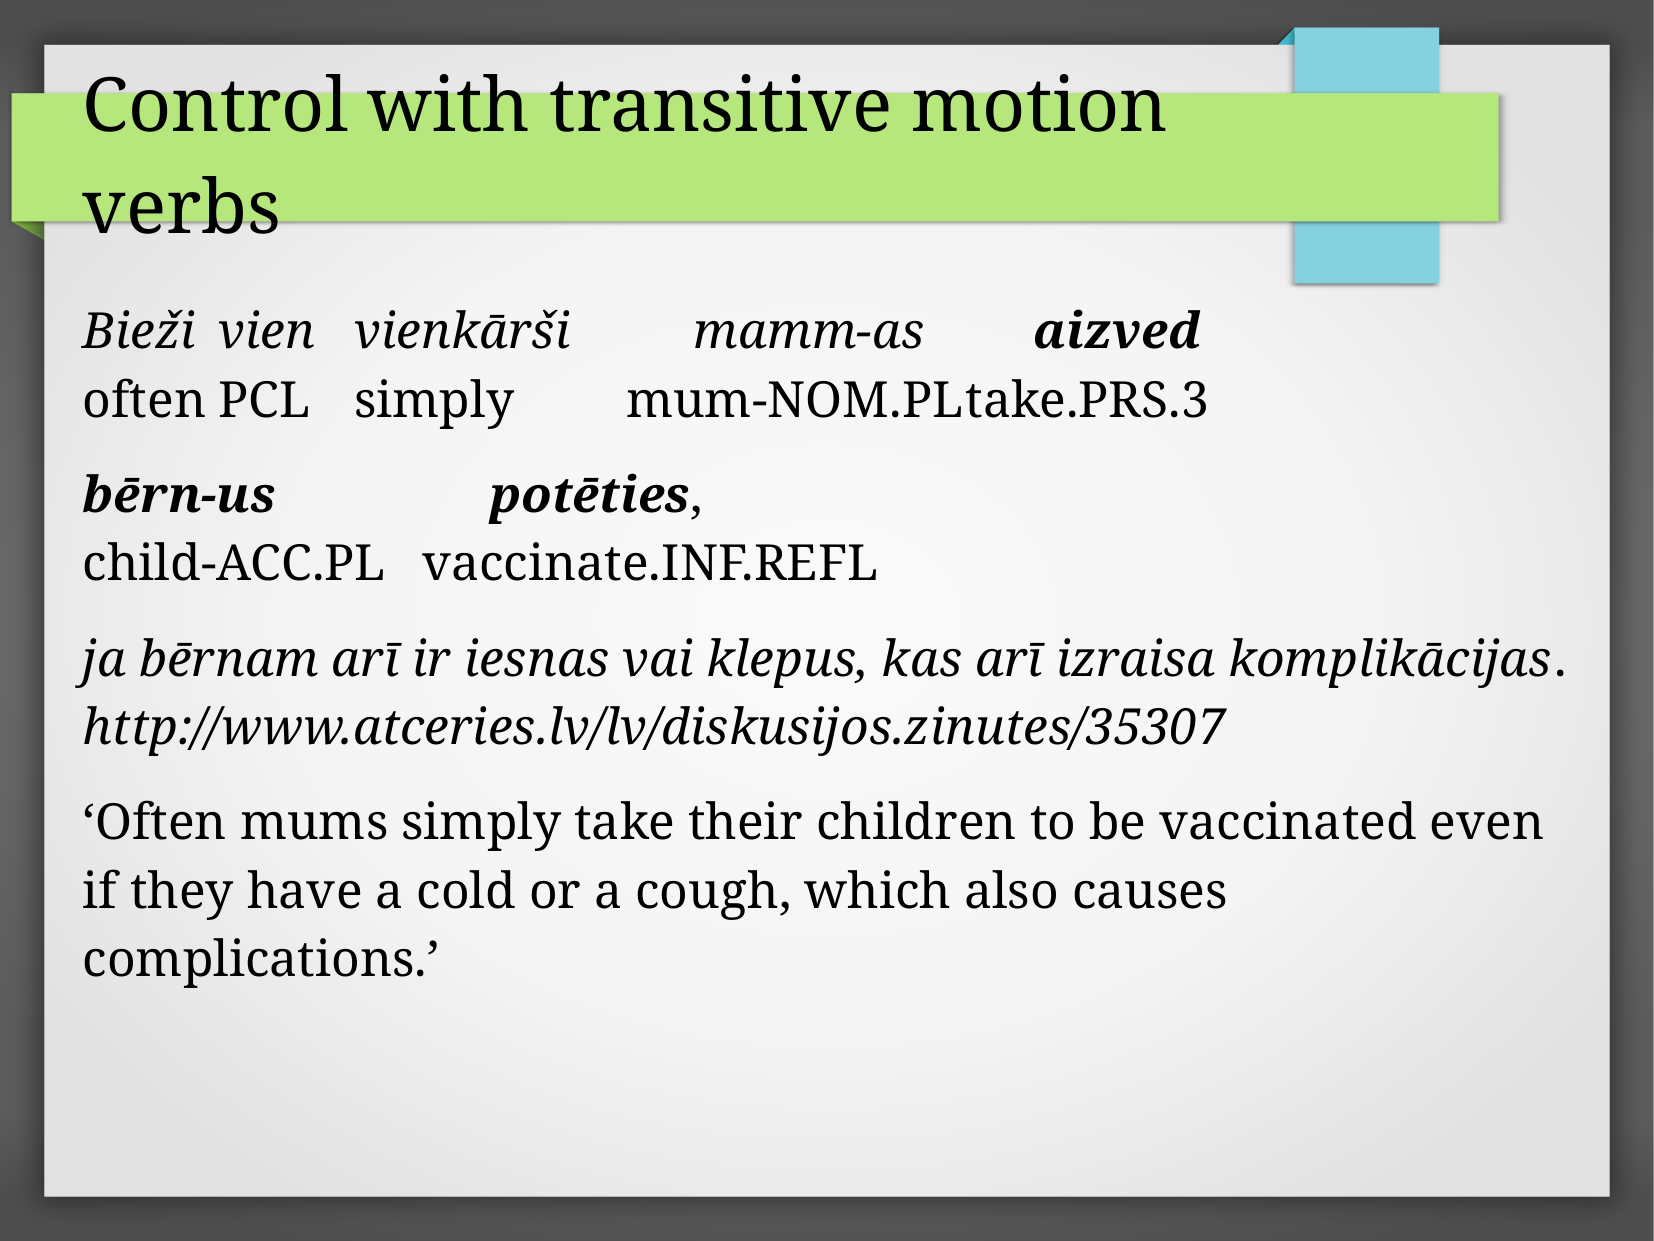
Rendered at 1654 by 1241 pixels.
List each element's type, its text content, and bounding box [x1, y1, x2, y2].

picture [0, 0, 1654, 1241]
list Bieži vien vienkārši mamm-as aizved often pcl simply mum-nom.pl take.prs.3 bērn-us potēties, child-acc.pl vaccinate.inf.refl ja bērnam arī ir iesnas vai klepus, kas arī izraisa komplikācijas. http://www.atceries.lv/lv/diskusijos.zinutes/35307 ‘Often mums simply take their children to be vaccinated even if they have a cold or a cough, which also causes complications.’ [82, 295, 1571, 1015]
title Control with transitive motion verbs [82, 94, 1264, 213]
